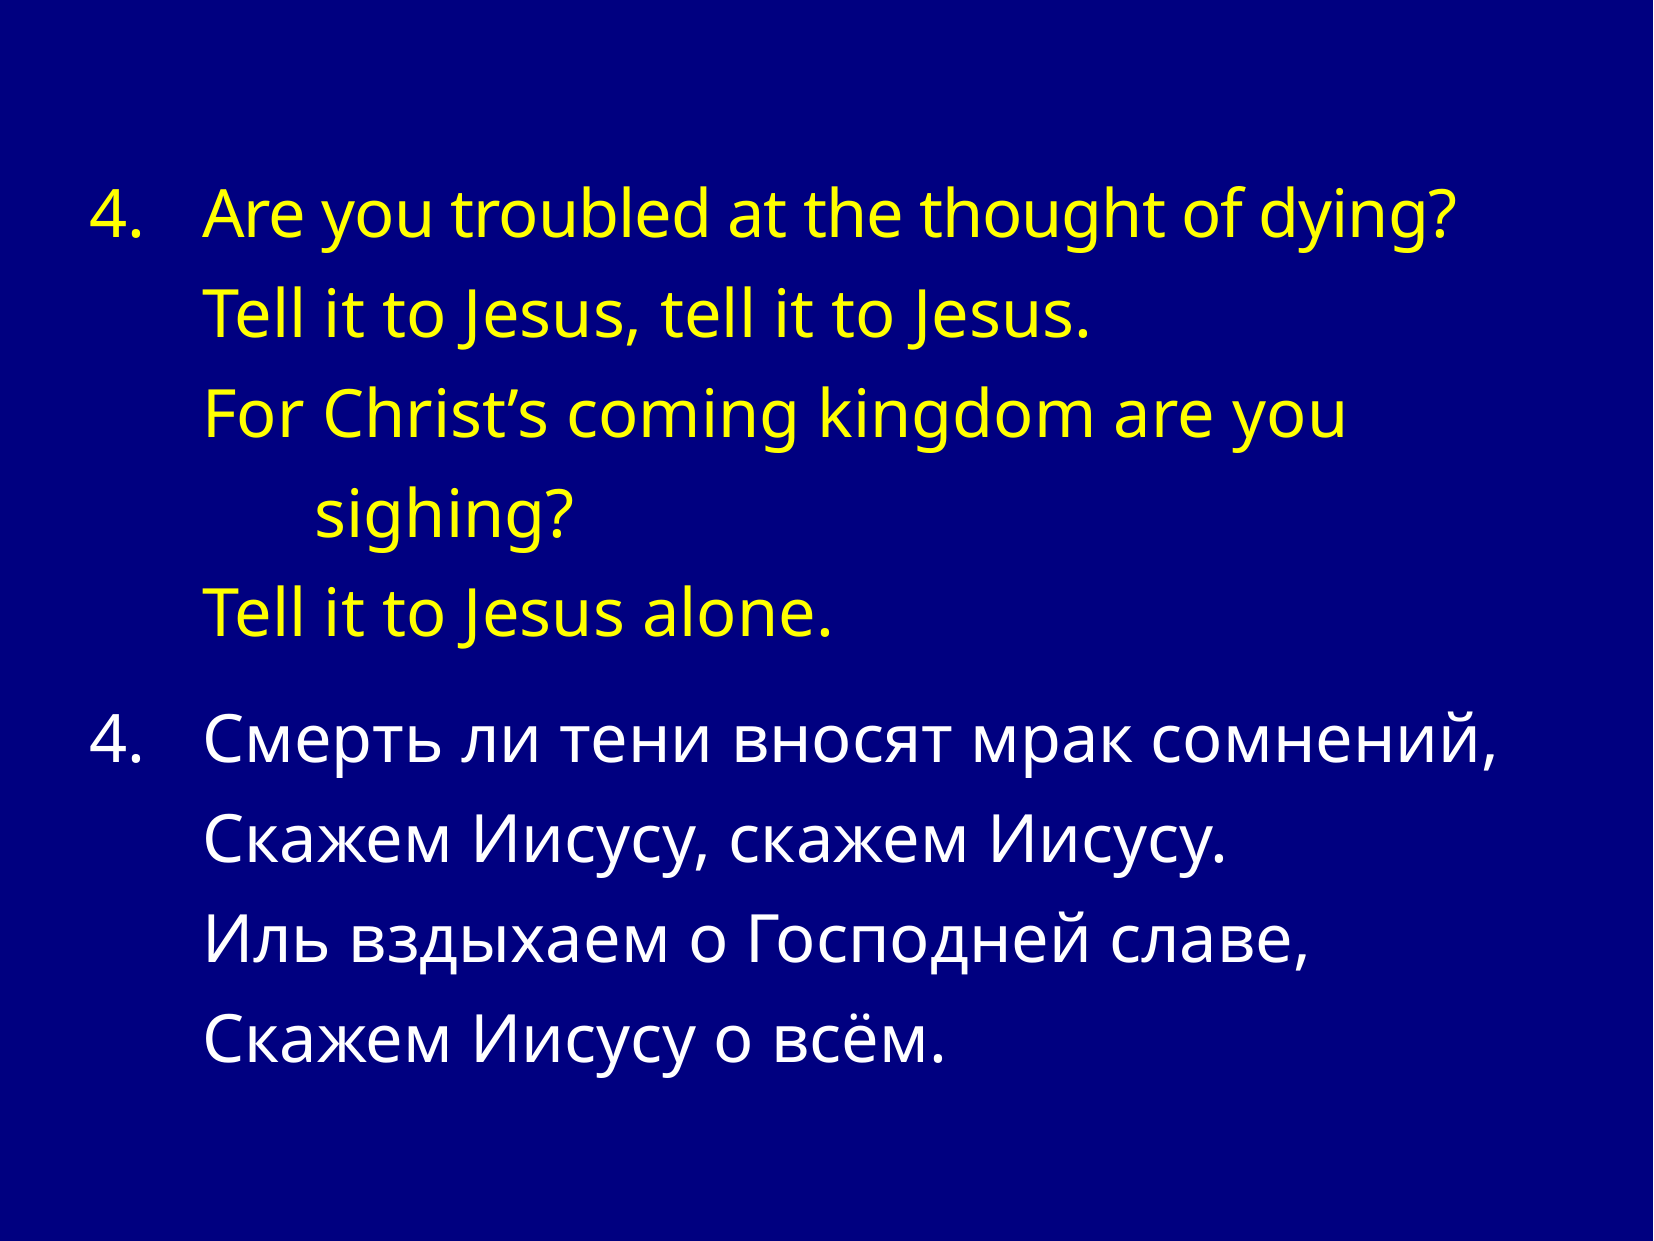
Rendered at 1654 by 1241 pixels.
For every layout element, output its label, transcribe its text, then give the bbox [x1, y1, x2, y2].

text_box 4. Смерть ли тени вносят мрак сомнений, Скажем Иисусу, скажем Иисусу. Иль вздыхаем о Господней славе, Скажем Иисусу о всём. [75, 675, 1653, 1163]
text_box 4. Are you troubled at the thought of dying? Tell it to Jesus, tell it to Jesus. For Christ’s coming kingdom are you sighing? Tell it to Jesus alone. [75, 150, 1653, 638]
